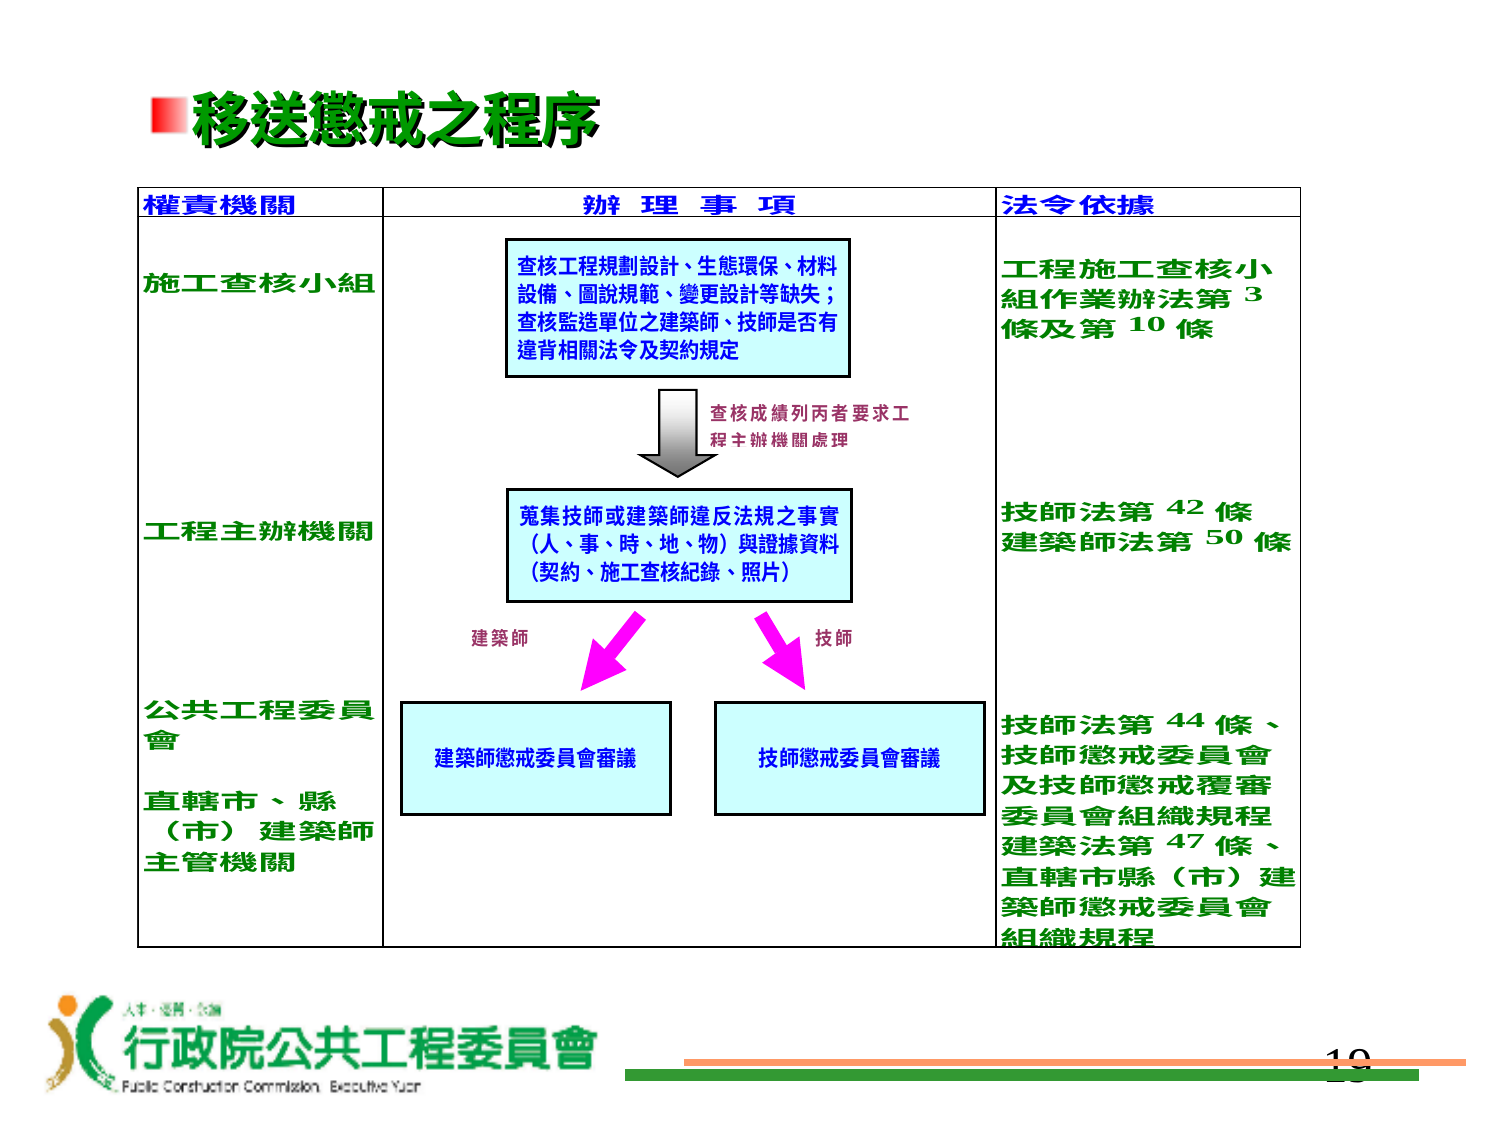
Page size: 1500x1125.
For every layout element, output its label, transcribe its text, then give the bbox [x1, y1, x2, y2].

picture [149, 95, 192, 138]
chart [137, 187, 1302, 1063]
text_box 移送懲戒之程序 [134, 73, 615, 160]
picture [399, 237, 988, 818]
